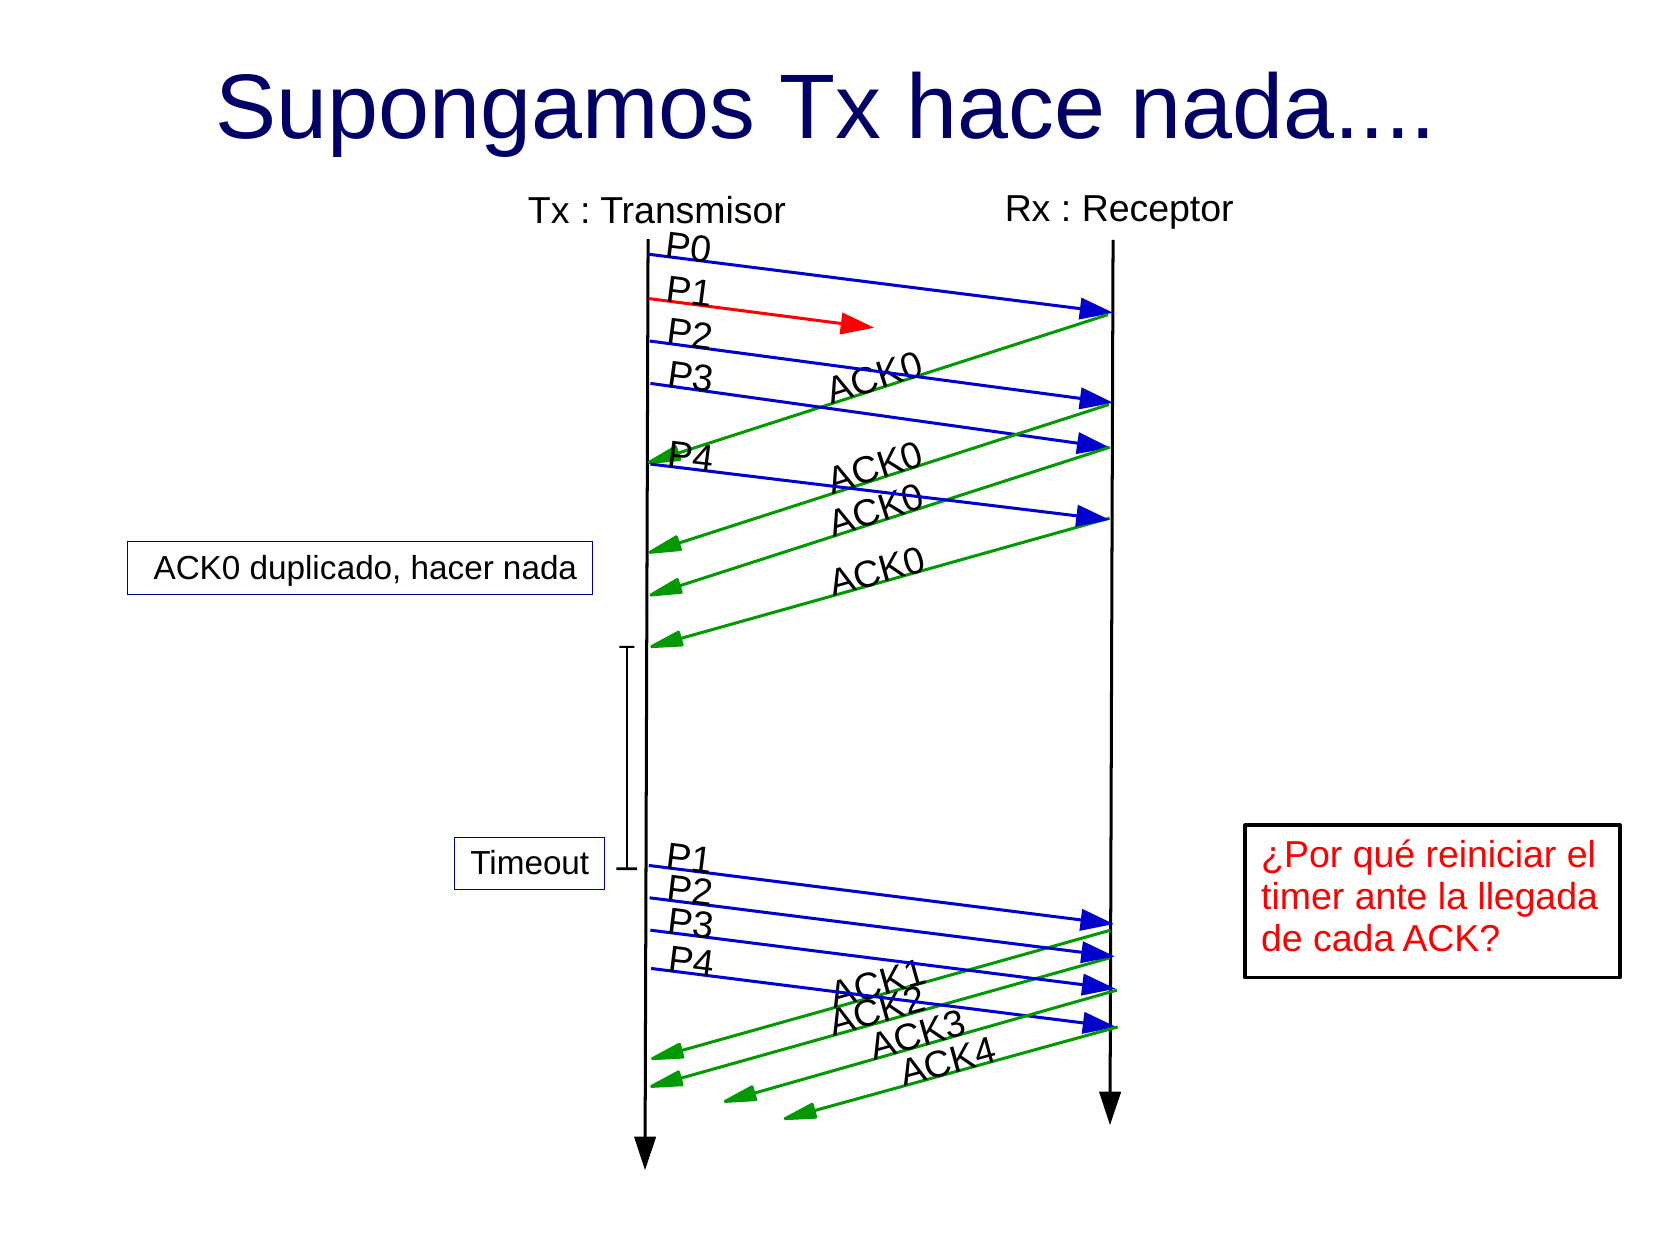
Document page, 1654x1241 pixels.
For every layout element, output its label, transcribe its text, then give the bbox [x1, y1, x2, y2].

title Supongamos Tx hace nada.... [82, 49, 1571, 166]
text_box ¿Por qué reiniciar el timer ante la llegada de cada ACK? [1245, 825, 1621, 978]
text_box Tx : Transmisor [513, 181, 814, 239]
text_box Timeout [454, 837, 605, 890]
text_box ACK0 duplicado, hacer nada [127, 541, 593, 595]
text_box Rx : Receptor [990, 179, 1291, 237]
